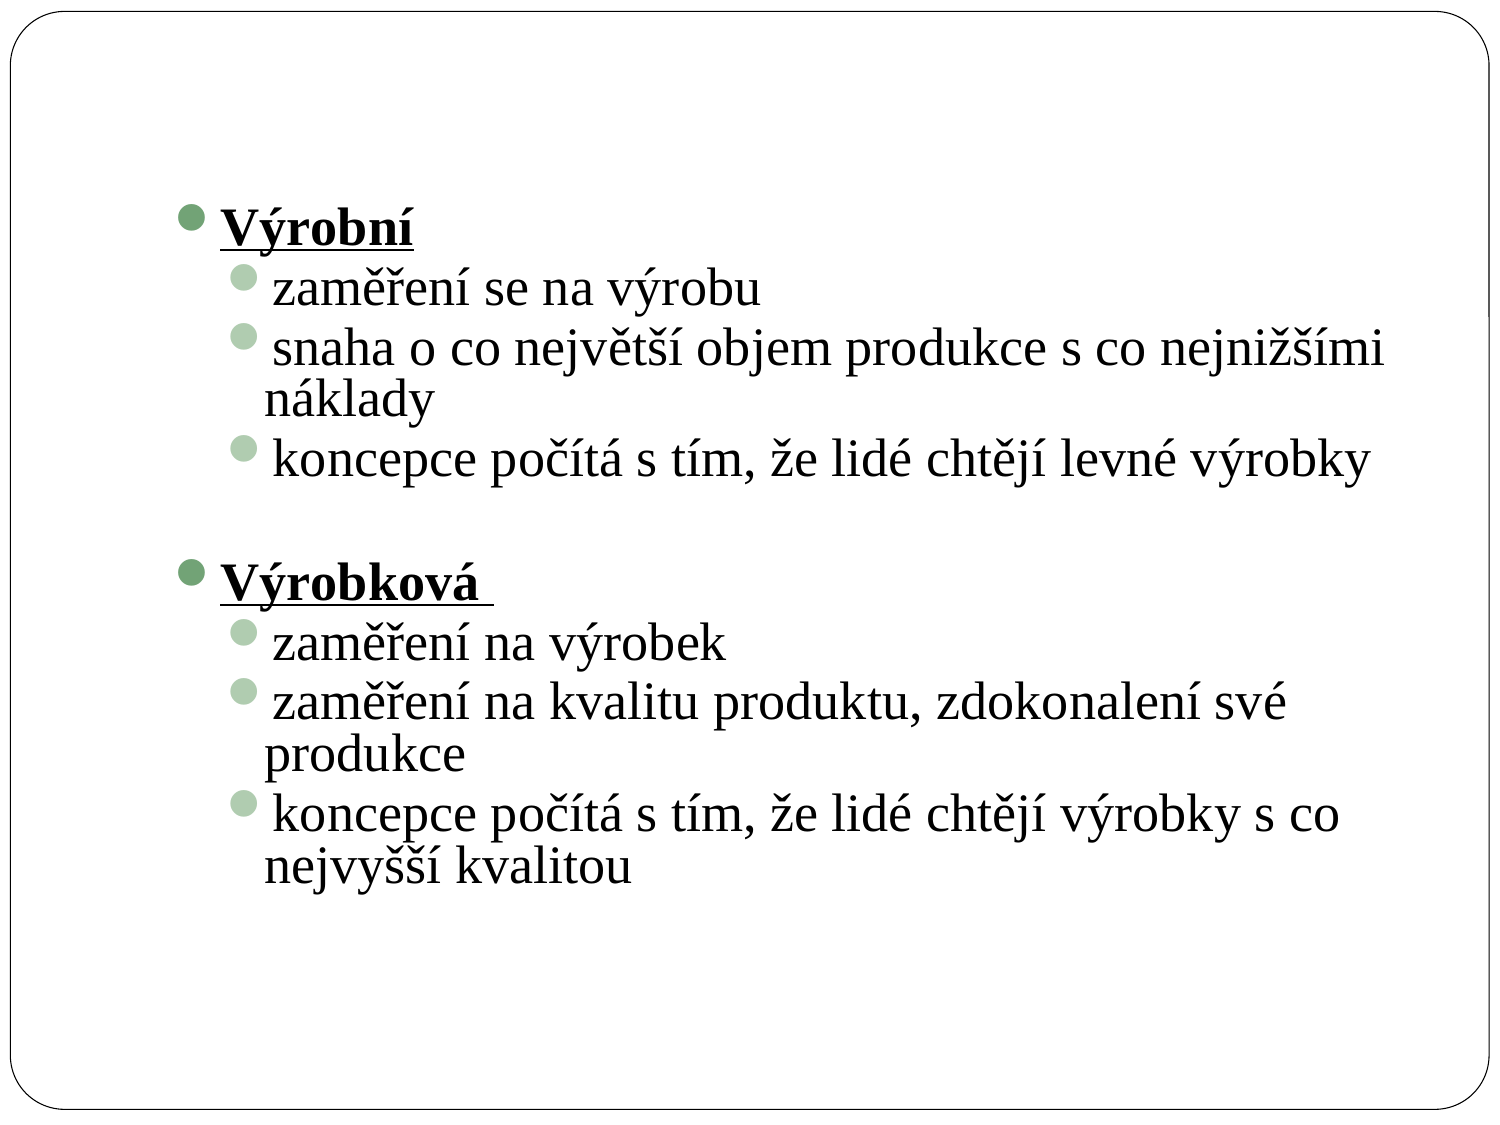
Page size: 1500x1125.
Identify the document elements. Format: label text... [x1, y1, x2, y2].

list Výrobní zaměření se na výrobu snaha o co největší objem produkce s co nejnižšími náklady koncepce počítá s tím, že lidé chtějí levné výrobky Výrobková zaměření na výrobek zaměření na kvalitu produktu, zdokonalení své produkce koncepce počítá s tím, že lidé chtějí výrobky s co nejvyšší kvalitou [159, 196, 1435, 966]
